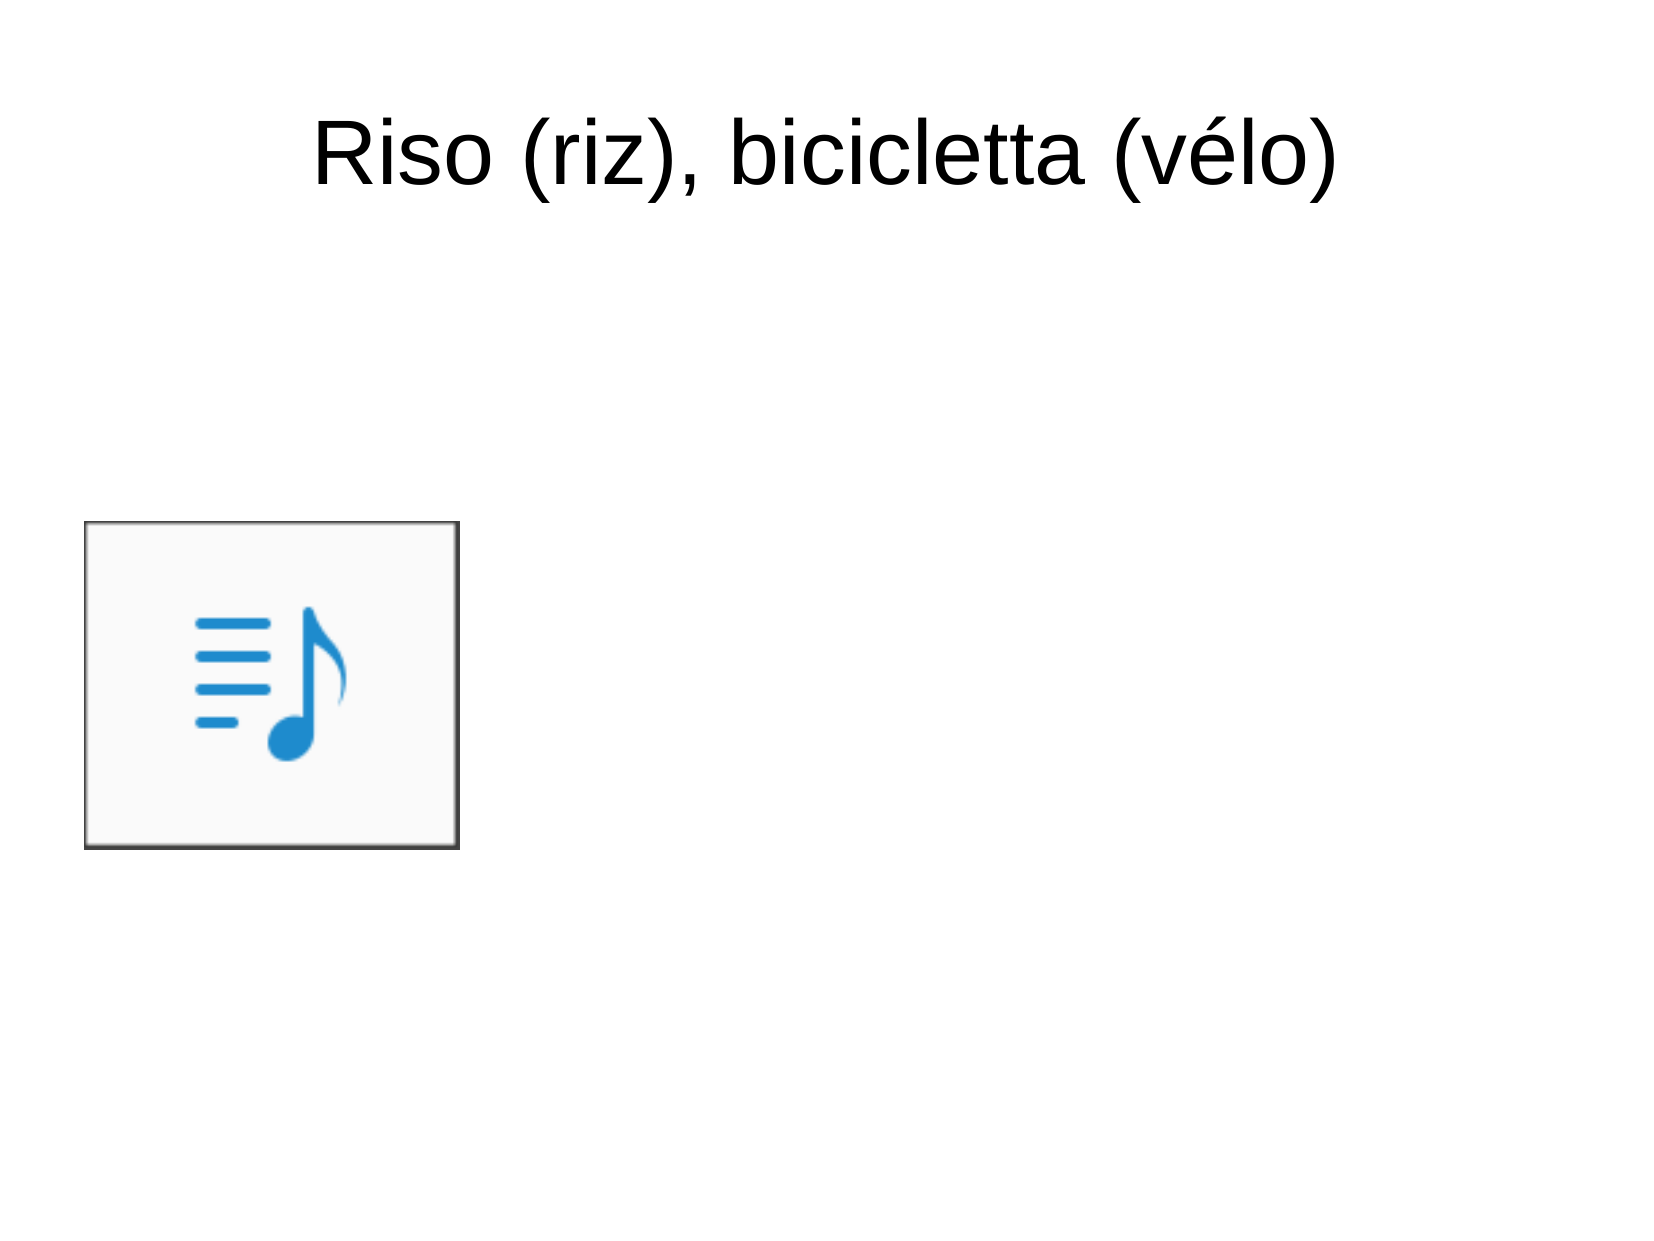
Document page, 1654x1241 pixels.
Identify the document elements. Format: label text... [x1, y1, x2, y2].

text_box [82, 519, 461, 851]
title Riso (riz), bicicletta (vélo) [82, 49, 1571, 257]
